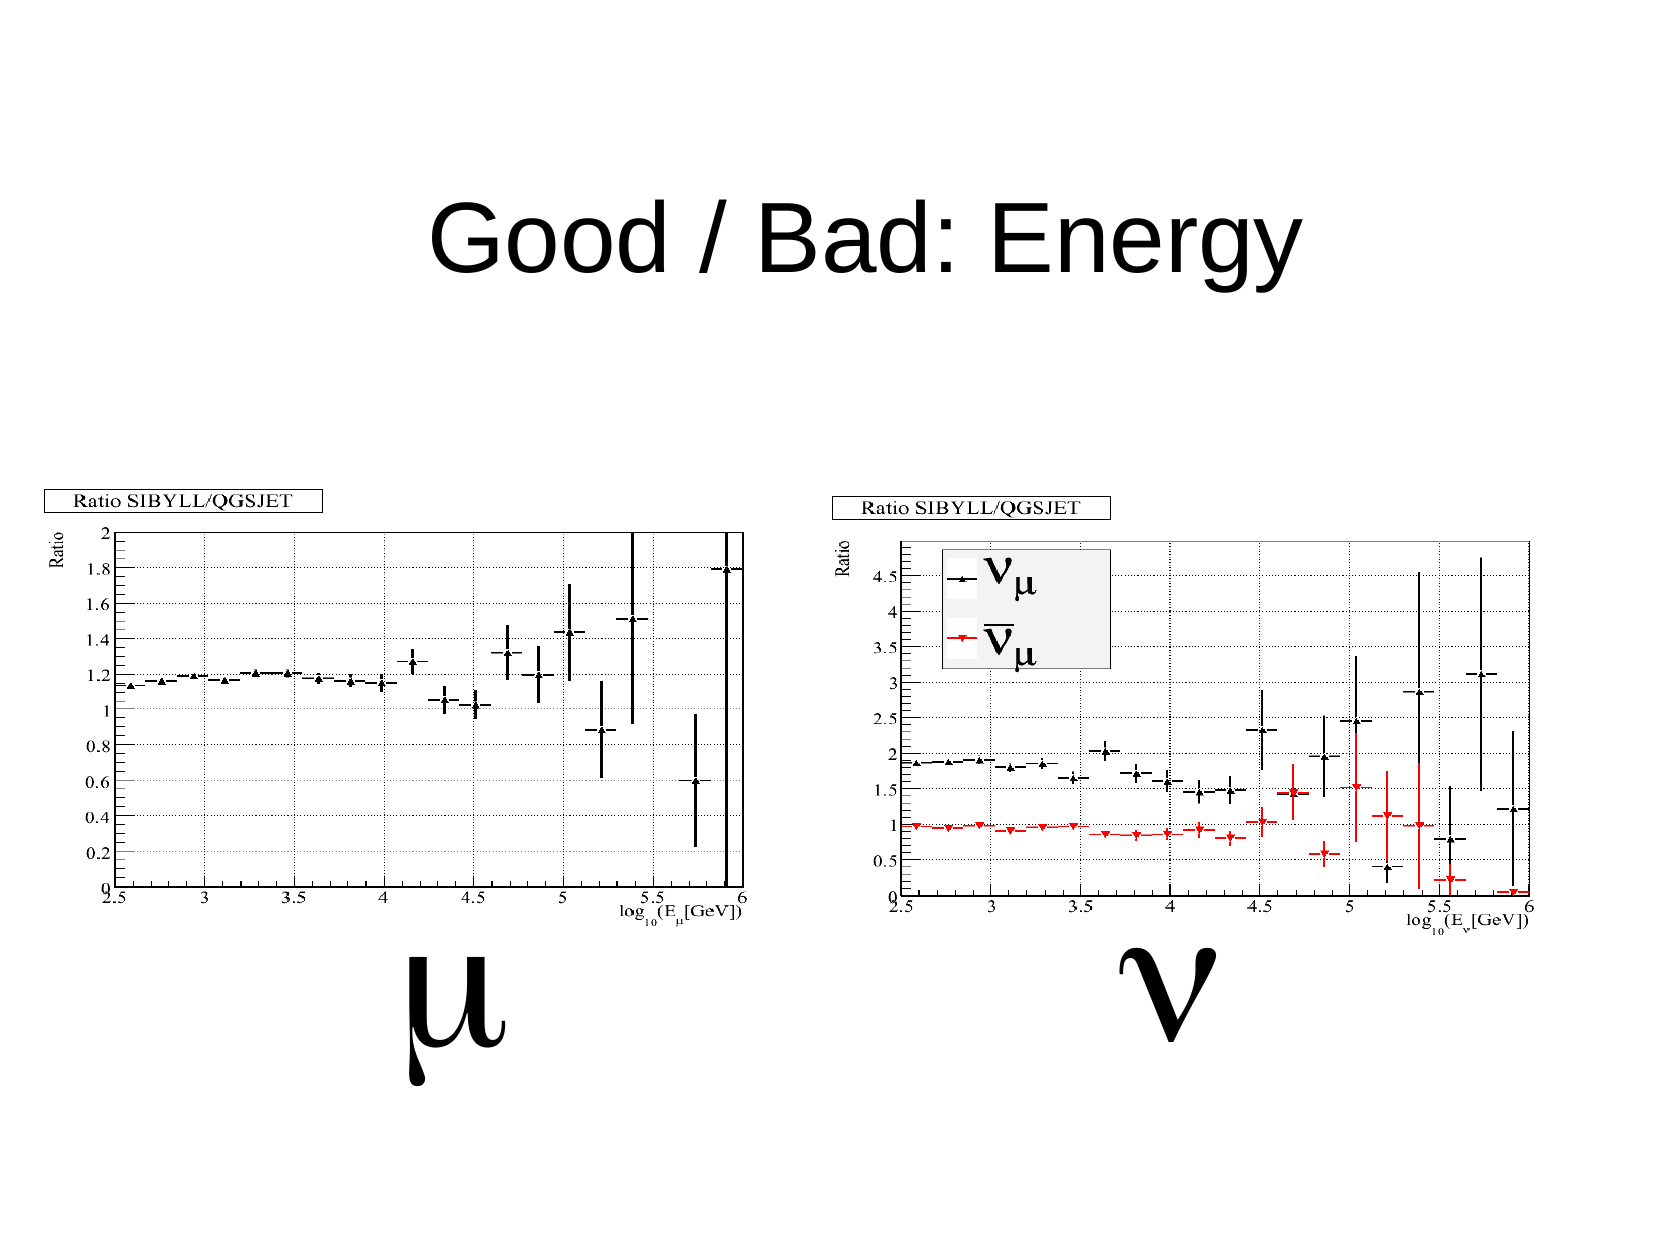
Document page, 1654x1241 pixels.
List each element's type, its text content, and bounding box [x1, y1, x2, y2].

picture [37, 487, 822, 931]
text_box Good / Bad: Energy [412, 174, 1320, 338]
text_box n [1104, 894, 1250, 1171]
picture [825, 494, 1610, 938]
text_box m [380, 900, 526, 1176]
